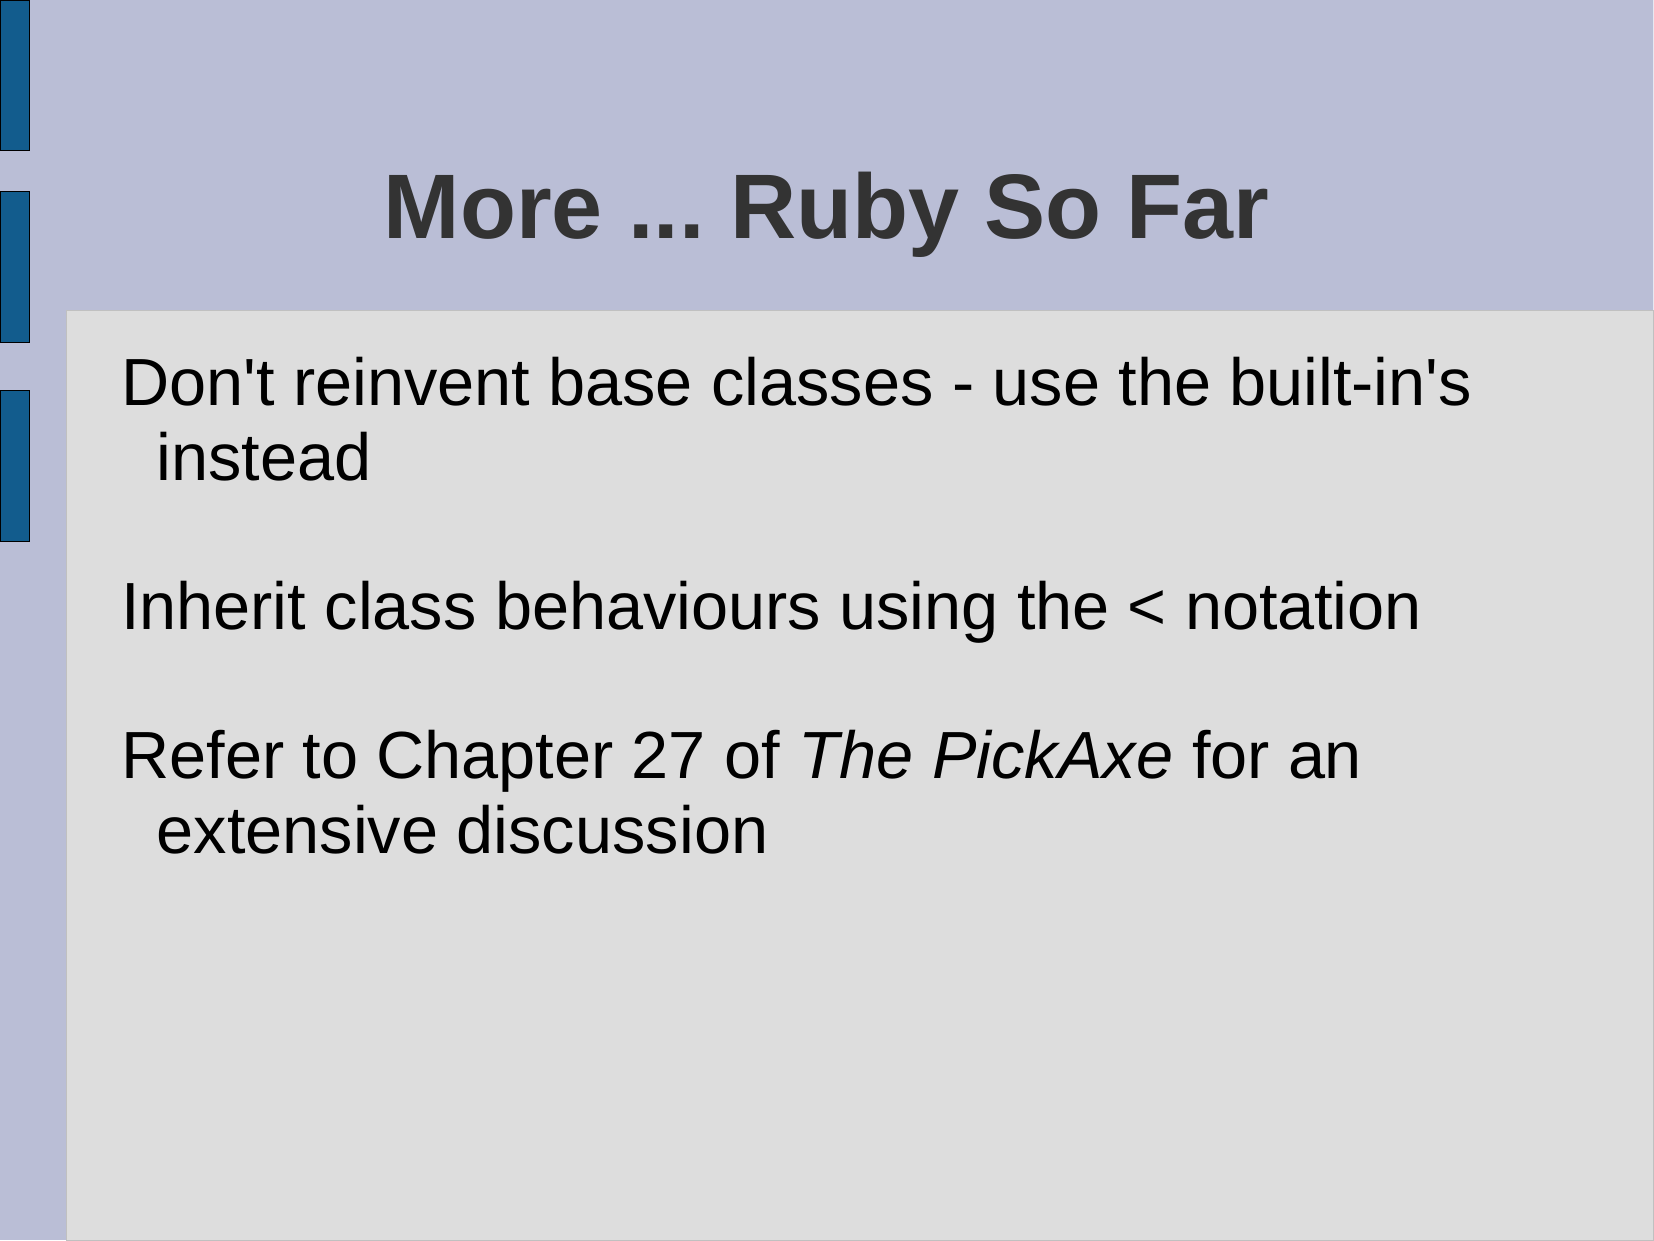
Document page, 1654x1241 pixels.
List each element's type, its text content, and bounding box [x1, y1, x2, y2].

list Don't reinvent base classes - use the built-in's instead Inherit class behaviours using the < notation Refer to Chapter 27 of The PickAxe for an extensive discussion [121, 344, 1534, 1127]
title More ... Ruby So Far [121, 102, 1534, 311]
